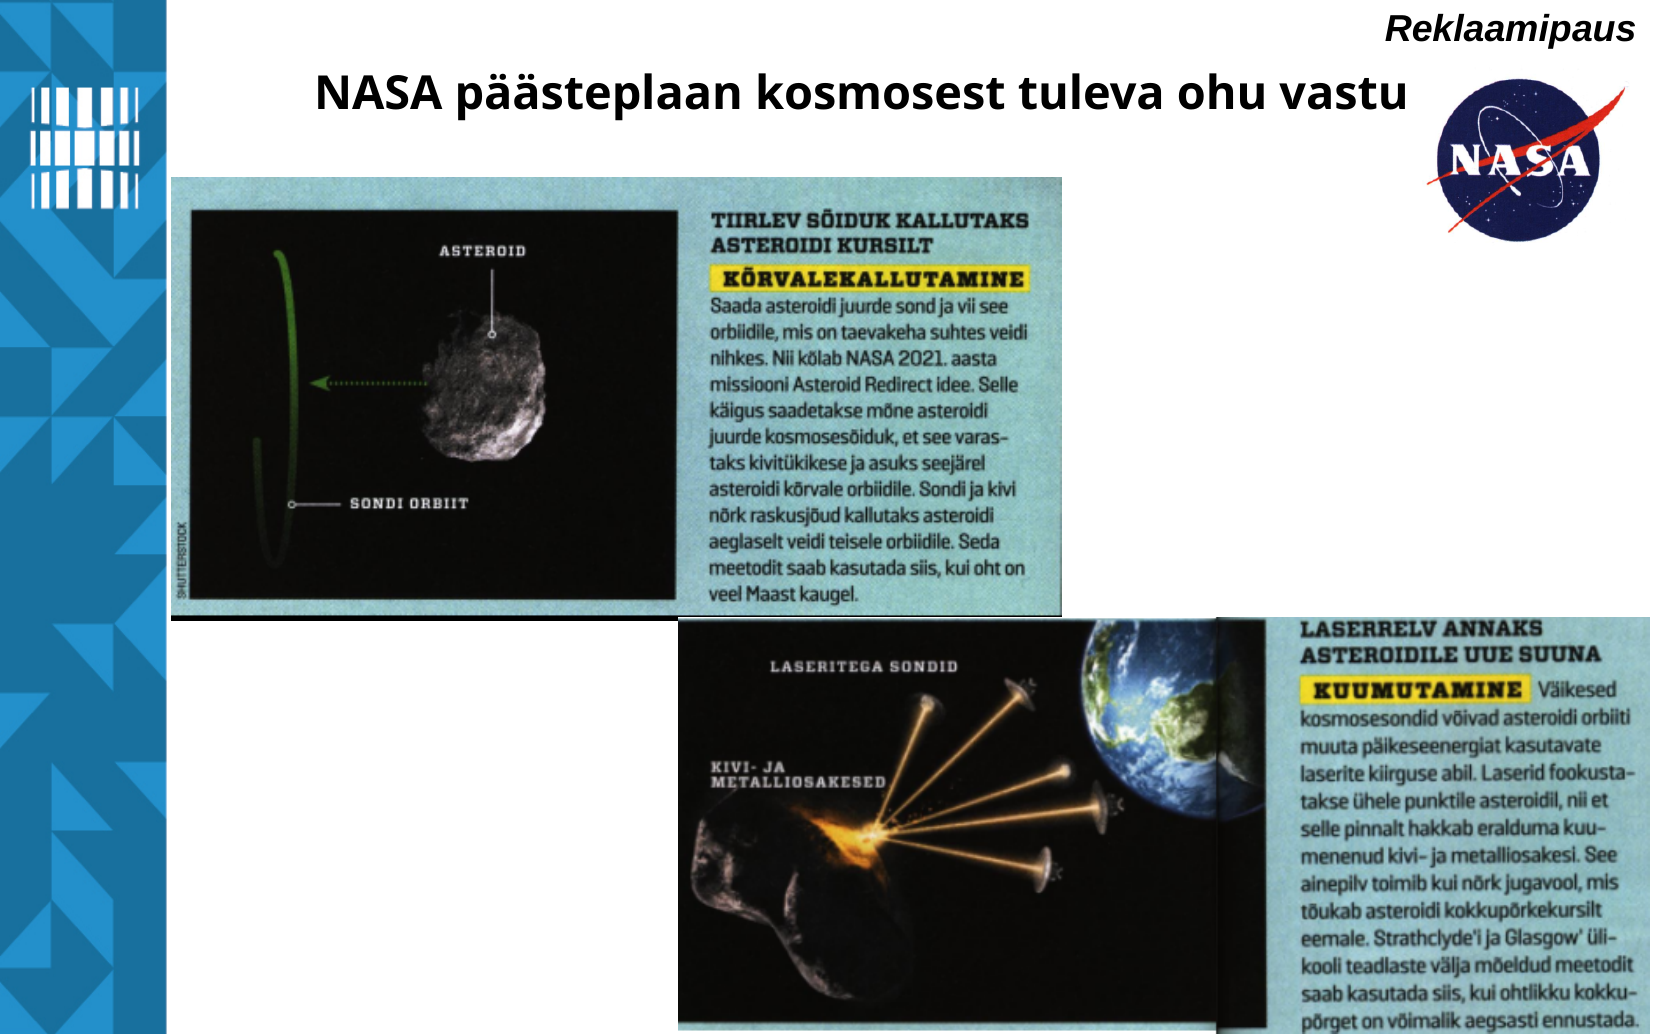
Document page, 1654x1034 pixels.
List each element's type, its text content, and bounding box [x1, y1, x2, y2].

picture [171, 177, 1650, 1034]
picture [42, 108, 132, 208]
list NASA päästeplaan kosmosest tuleva ohu vastu [314, 59, 1418, 185]
picture [1422, 65, 1630, 249]
